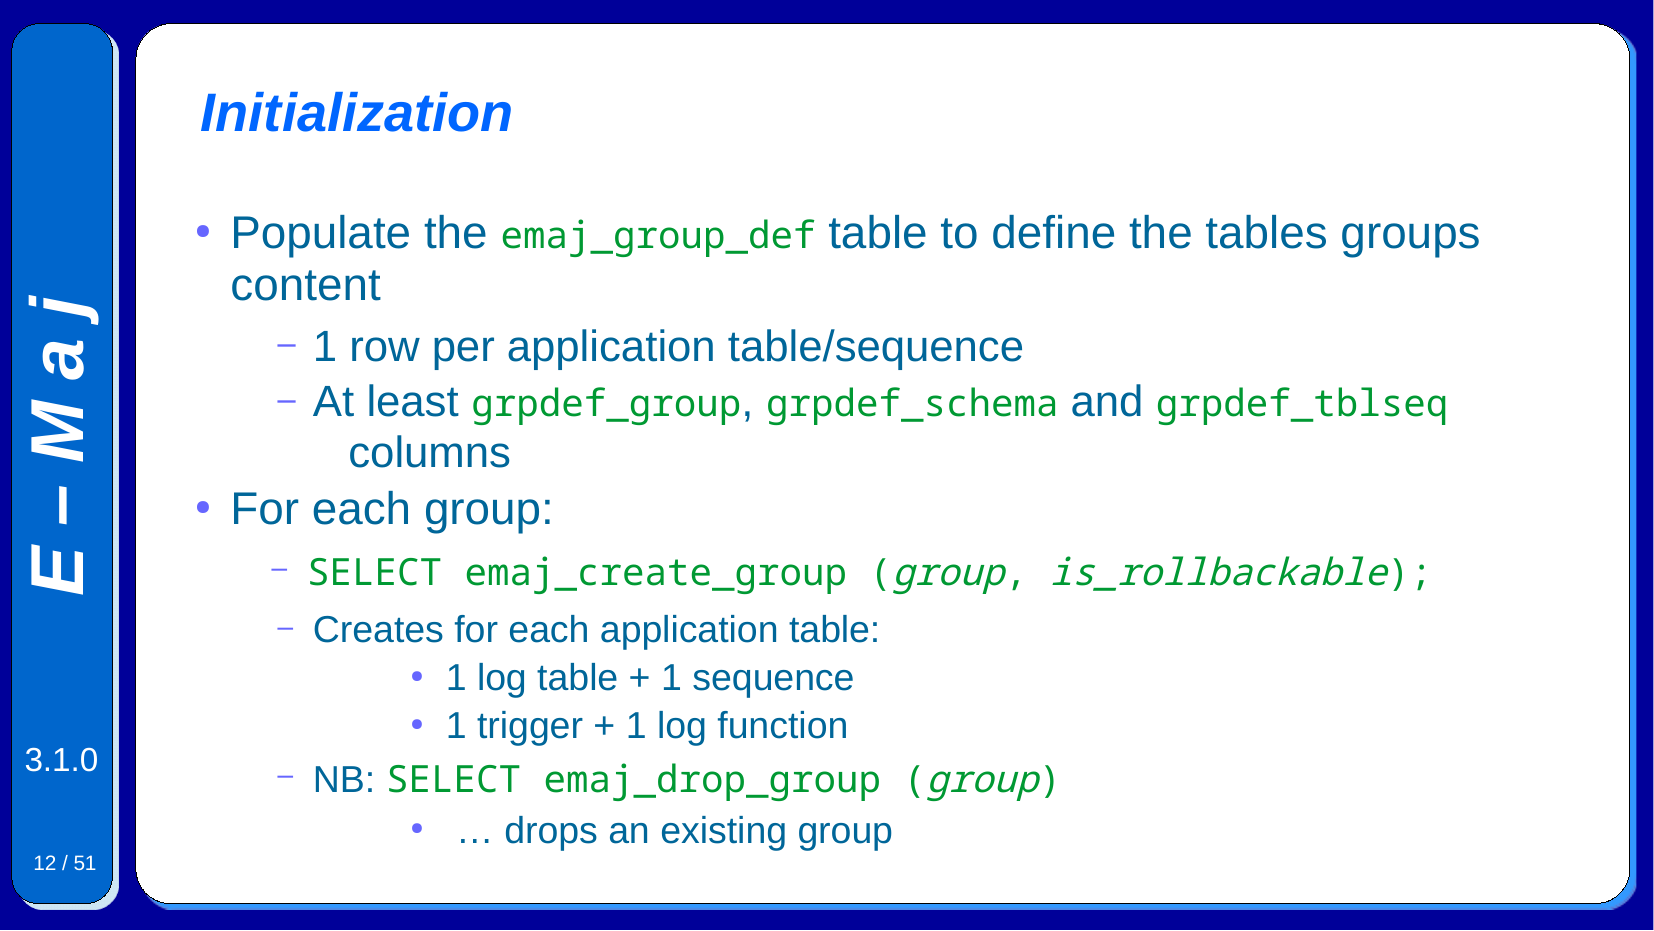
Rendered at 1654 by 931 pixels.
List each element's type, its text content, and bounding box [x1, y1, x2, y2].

list Populate the emaj_group_def table to define the tables groups content 1 row per application table/sequence At least grpdef_group, grpdef_schema and grpdef_tblseq columns For each group: SELECT emaj_create_group (group, is_rollbackable); Creates for each application table: 1 log table + 1 sequence 1 trigger + 1 log function NB: SELECT emaj_drop_group (group) … drops an existing group [177, 206, 1587, 846]
title Initialization [200, 34, 1575, 191]
